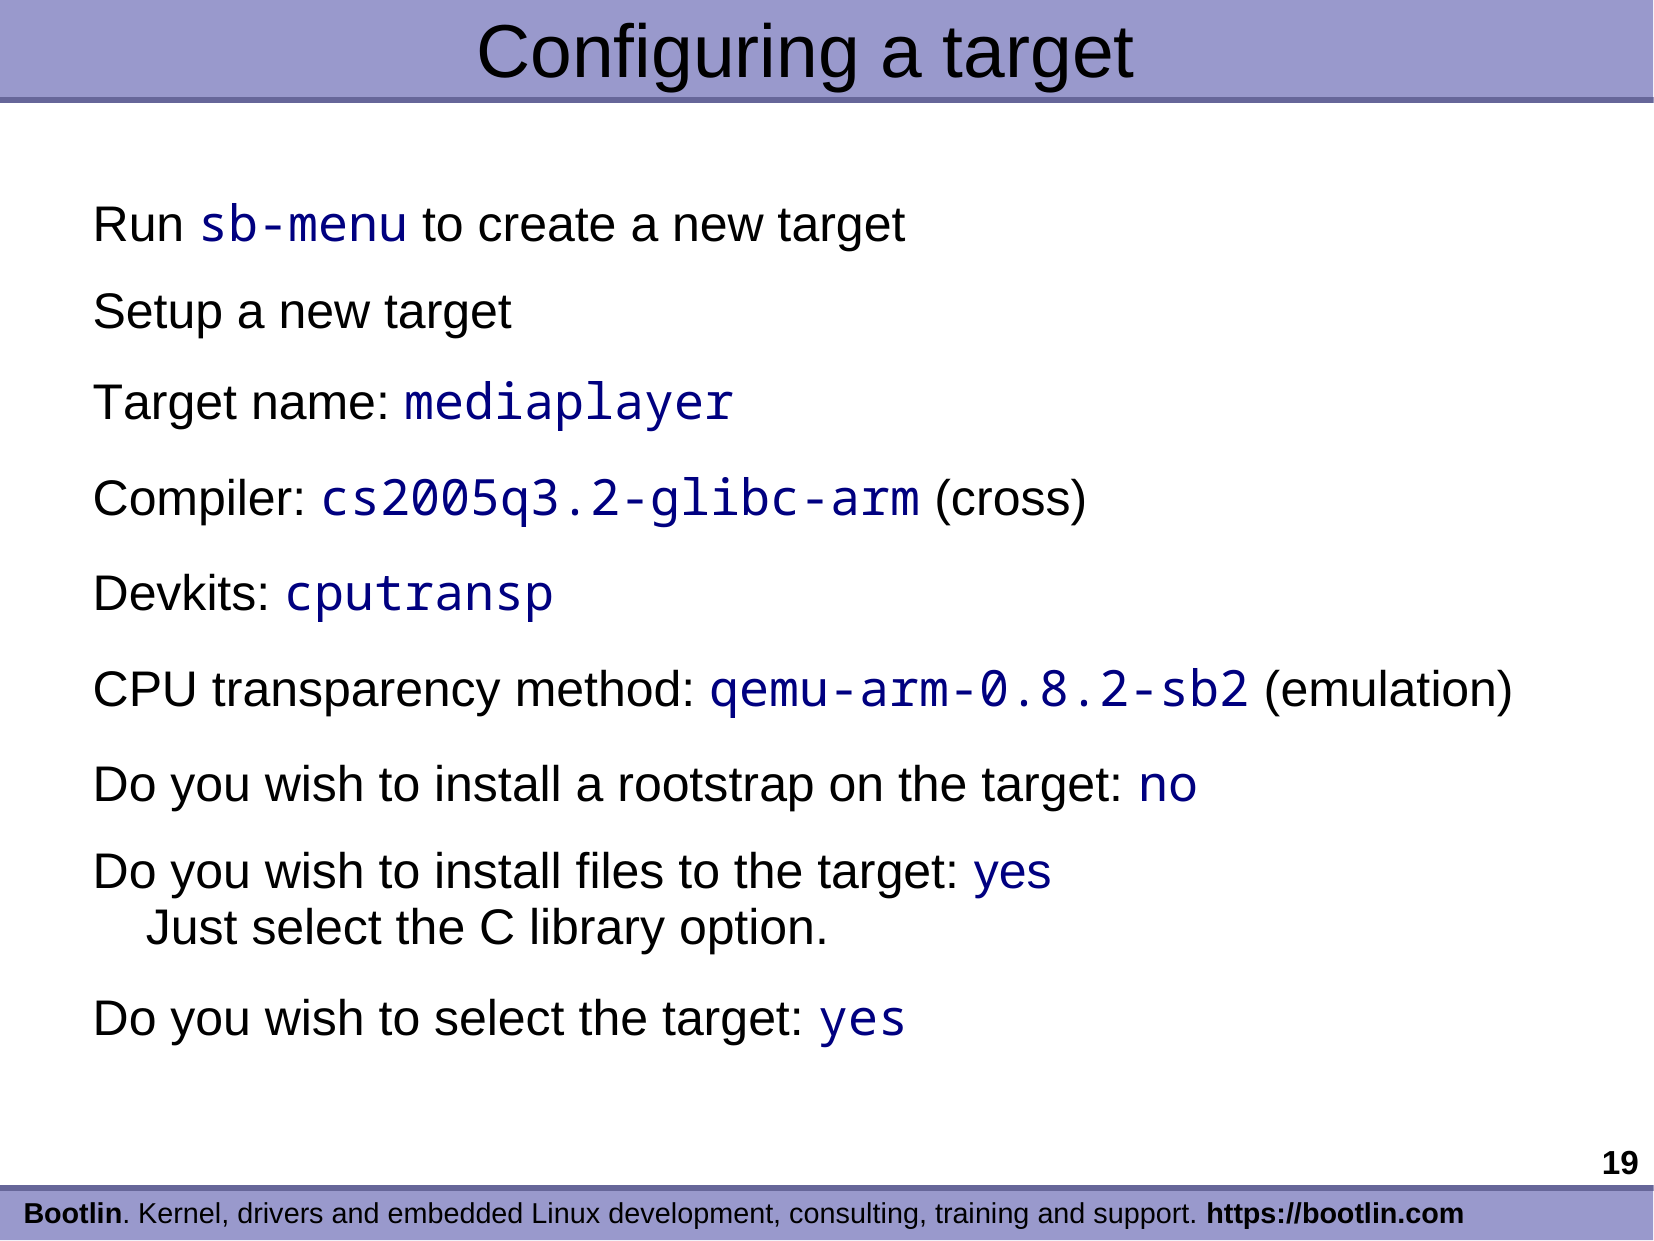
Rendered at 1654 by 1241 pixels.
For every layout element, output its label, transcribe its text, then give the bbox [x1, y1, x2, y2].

title Configuring a target [60, 5, 1551, 97]
list Run sb-menu to create a new target Setup a new target Target name: mediaplayer Compiler: cs2005q3.2-glibc-arm (cross) Devkits: cputransp CPU transparency method: qemu-arm-0.8.2-sb2 (emulation) Do you wish to install a rootstrap on the target: no Do you wish to install files to the target: yes Just select the C library option. Do you wish to select the target: yes [75, 187, 1620, 1038]
